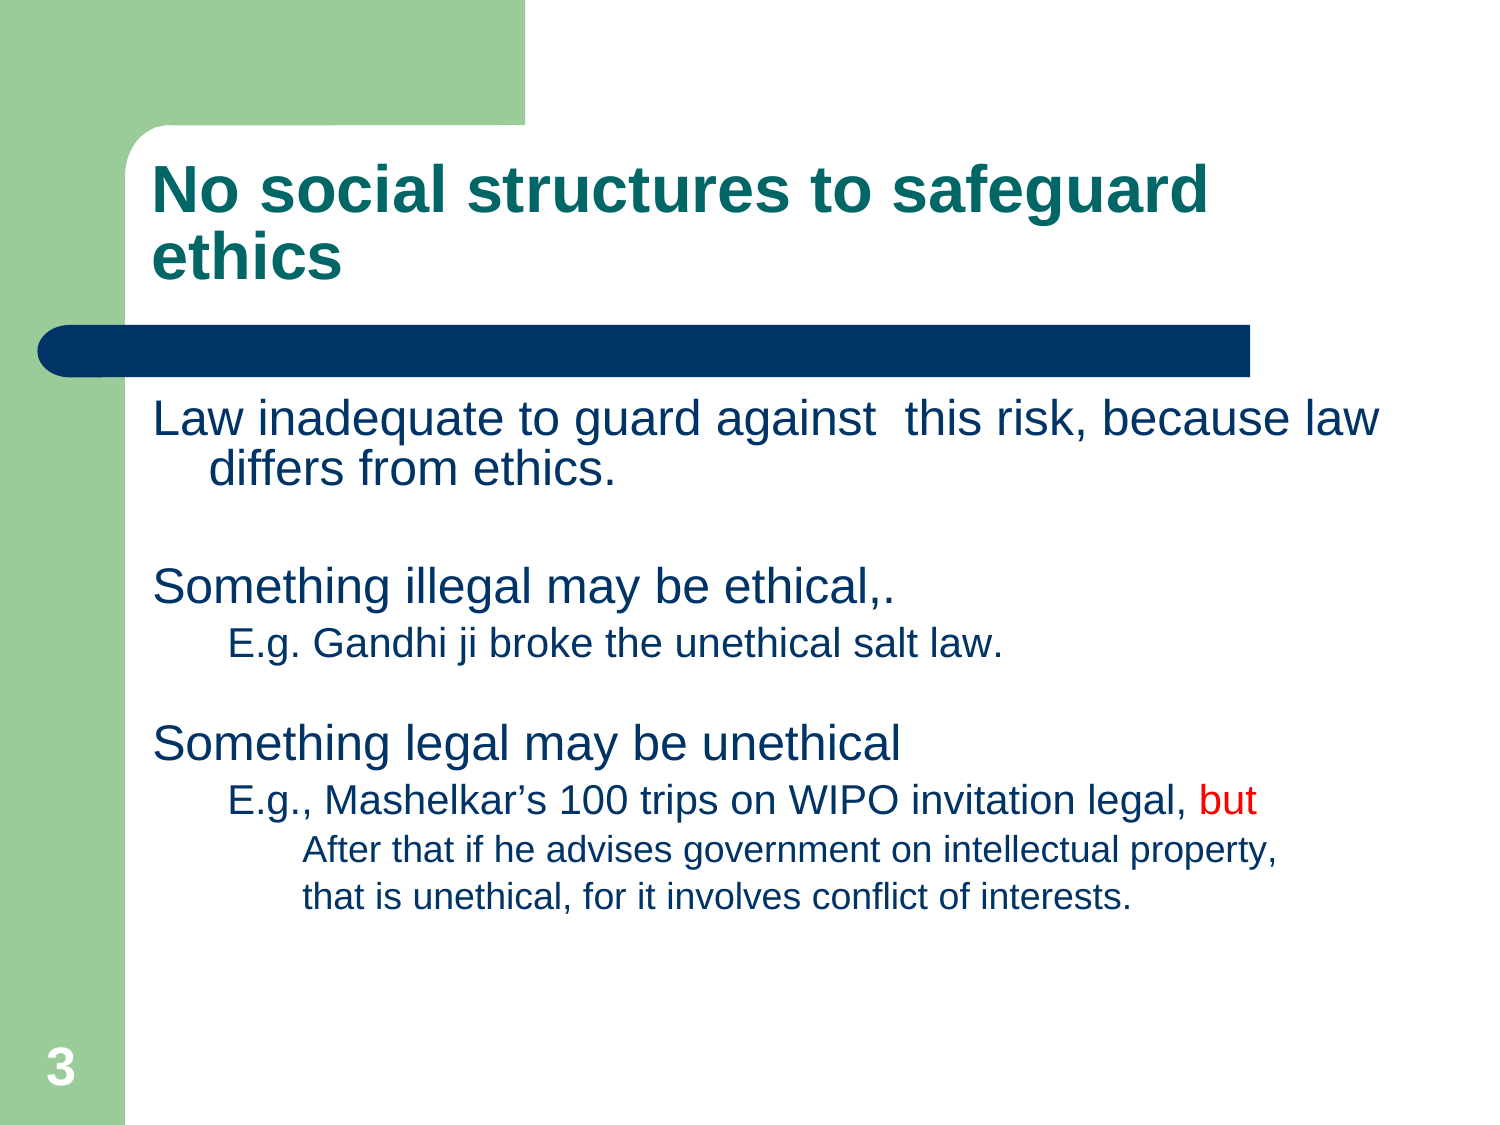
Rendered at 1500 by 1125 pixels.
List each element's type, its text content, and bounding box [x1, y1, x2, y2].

list Law inadequate to guard against this risk, because law differs from ethics. Something illegal may be ethical,. E.g. Gandhi ji broke the unethical salt law. Something legal may be unethical E.g., Mashelkar’s 100 trips on WIPO invitation legal, but After that if he advises government on intellectual property, that is unethical, for it involves conflict of interests. [137, 387, 1400, 999]
title No social structures to safeguard ethics [136, 136, 1414, 301]
